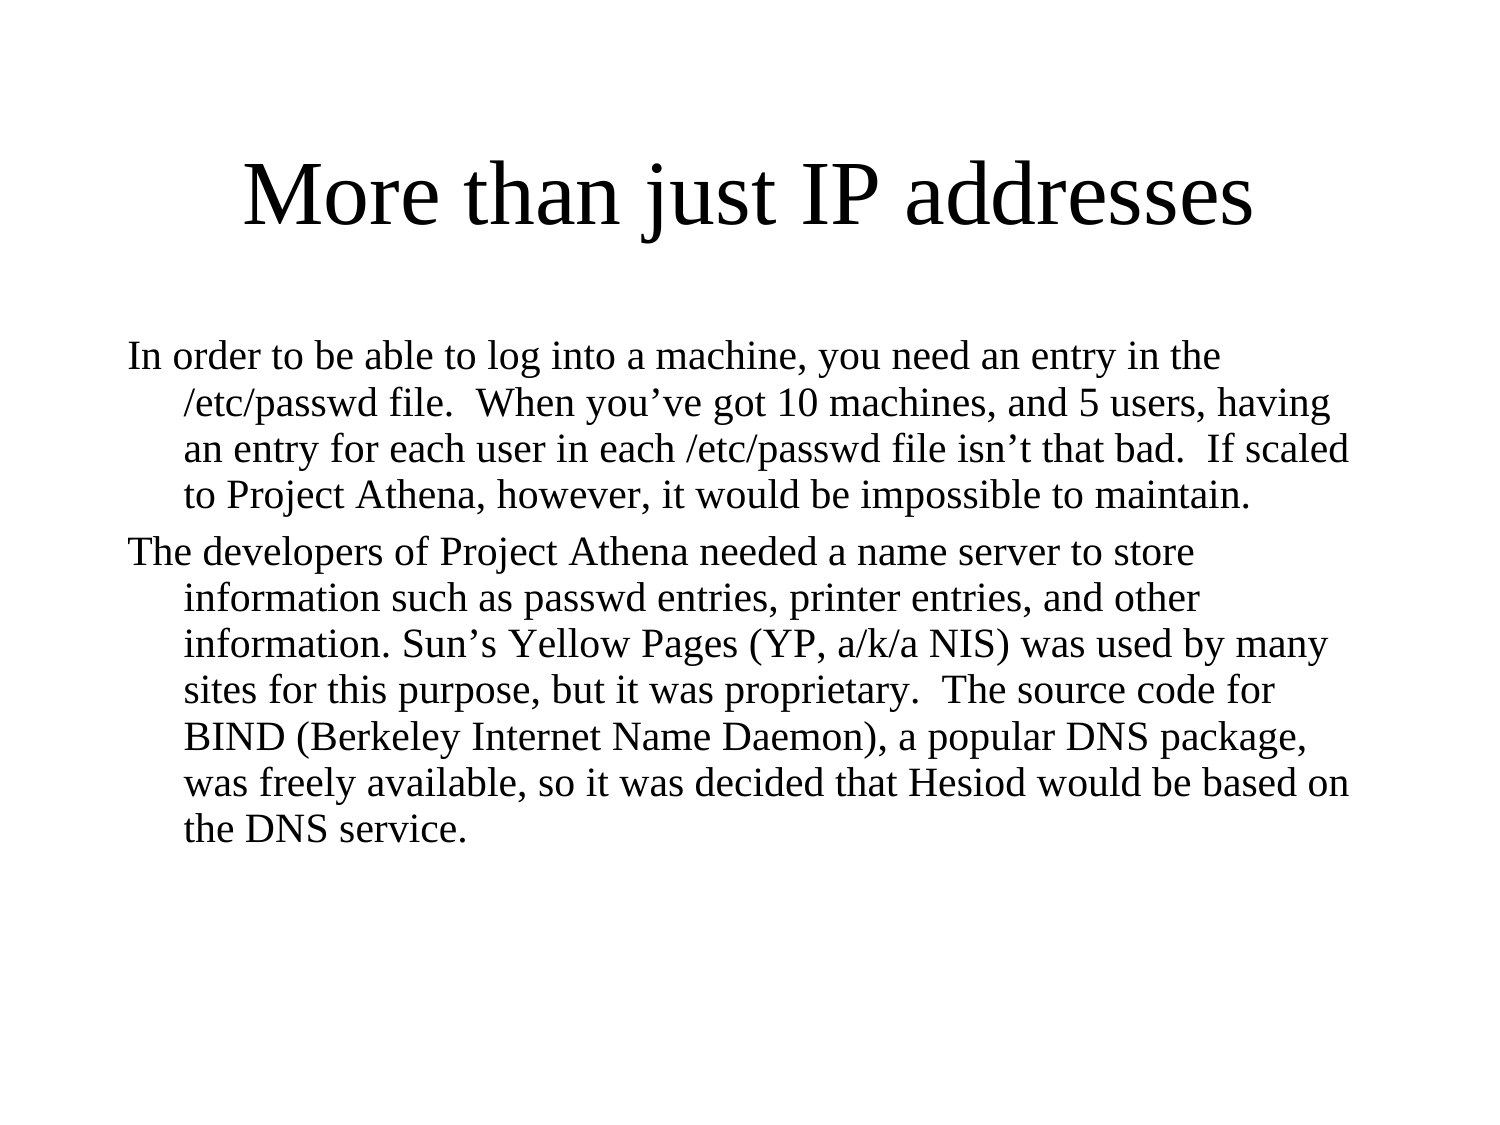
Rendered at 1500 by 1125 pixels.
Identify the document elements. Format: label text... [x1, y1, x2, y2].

list In order to be able to log into a machine, you need an entry in the /etc/passwd file. When you’ve got 10 machines, and 5 users, having an entry for each user in each /etc/passwd file isn’t that bad. If scaled to Project Athena, however, it would be impossible to maintain. The developers of Project Athena needed a name server to store information such as passwd entries, printer entries, and other information. Sun’s Yellow Pages (YP, a/k/a NIS) was used by many sites for this purpose, but it was proprietary. The source code for BIND (Berkeley Internet Name Daemon), a popular DNS package, was freely available, so it was decided that Hesiod would be based on the DNS service. [112, 324, 1388, 1001]
title More than just IP addresses [112, 99, 1388, 288]
